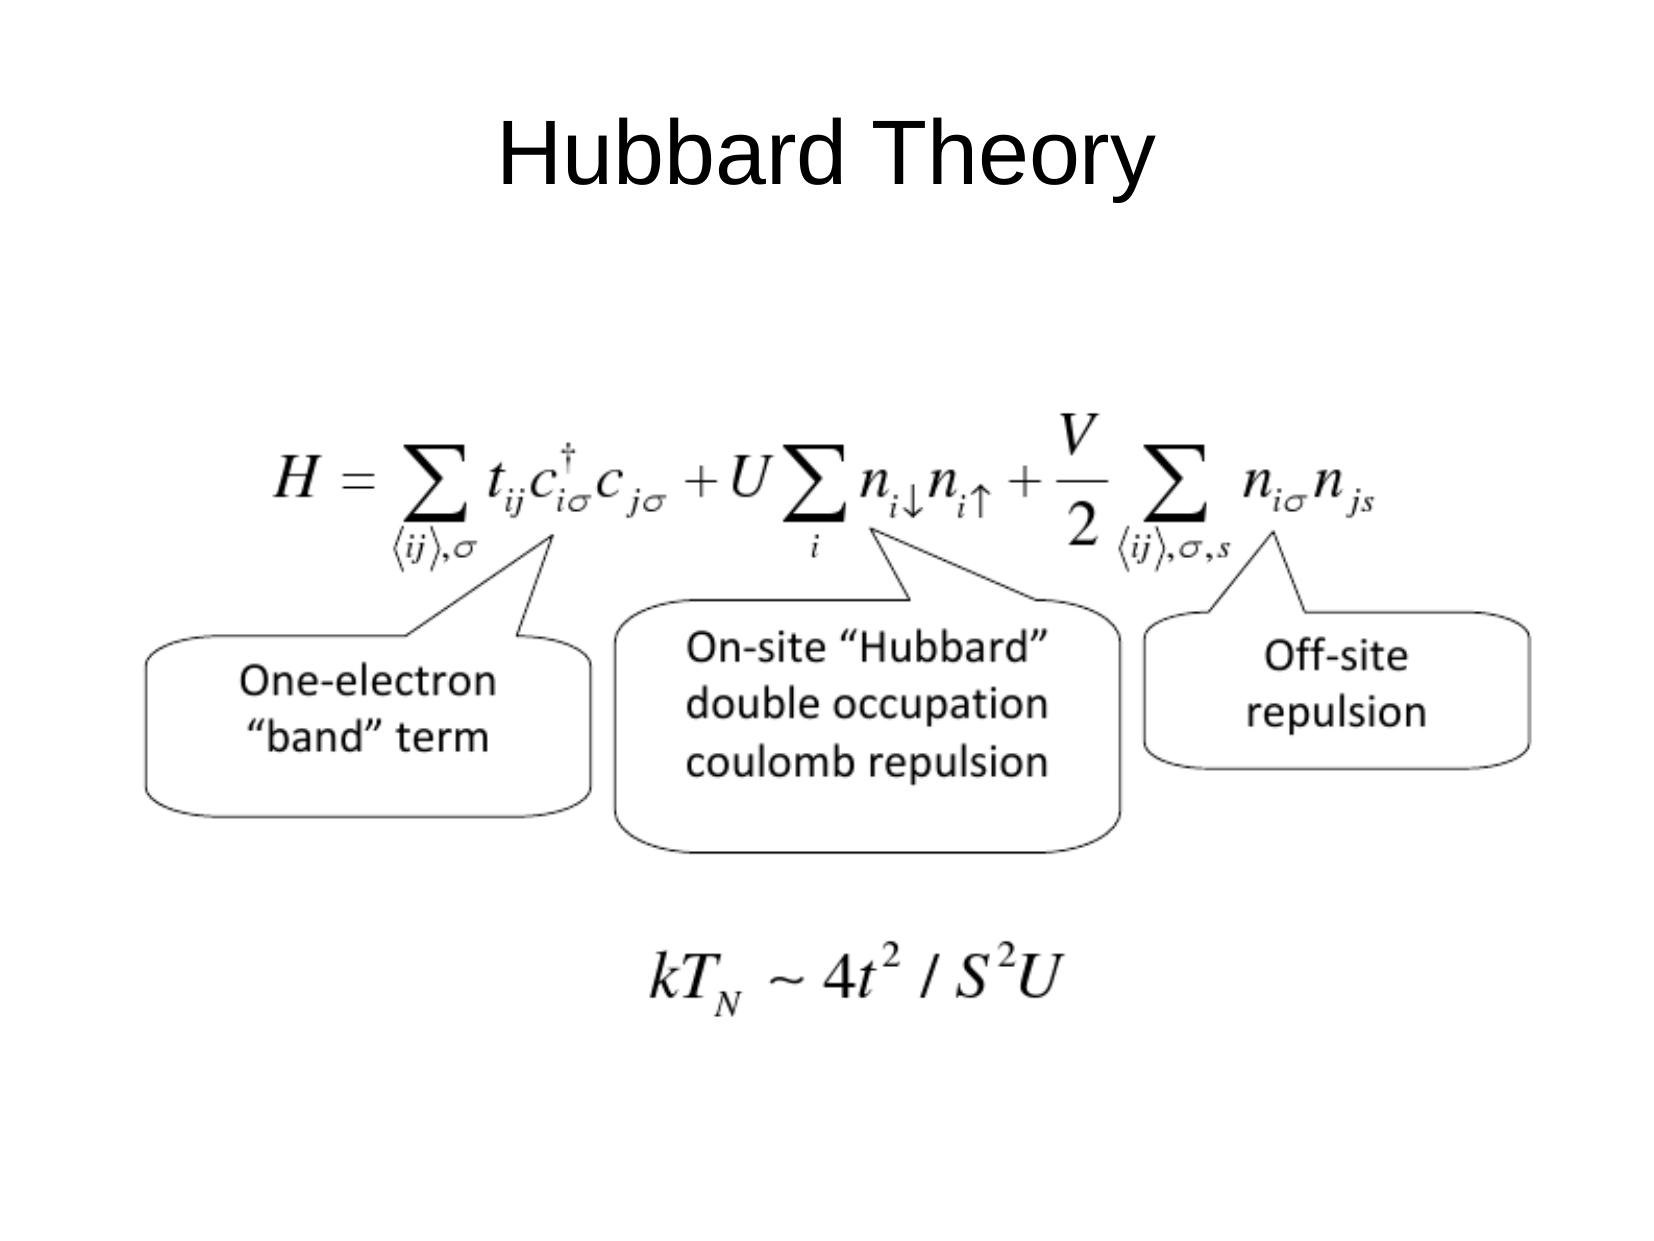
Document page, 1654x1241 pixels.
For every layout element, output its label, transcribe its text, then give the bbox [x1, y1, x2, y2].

title Hubbard Theory [82, 56, 1571, 250]
picture [77, 391, 1605, 1065]
